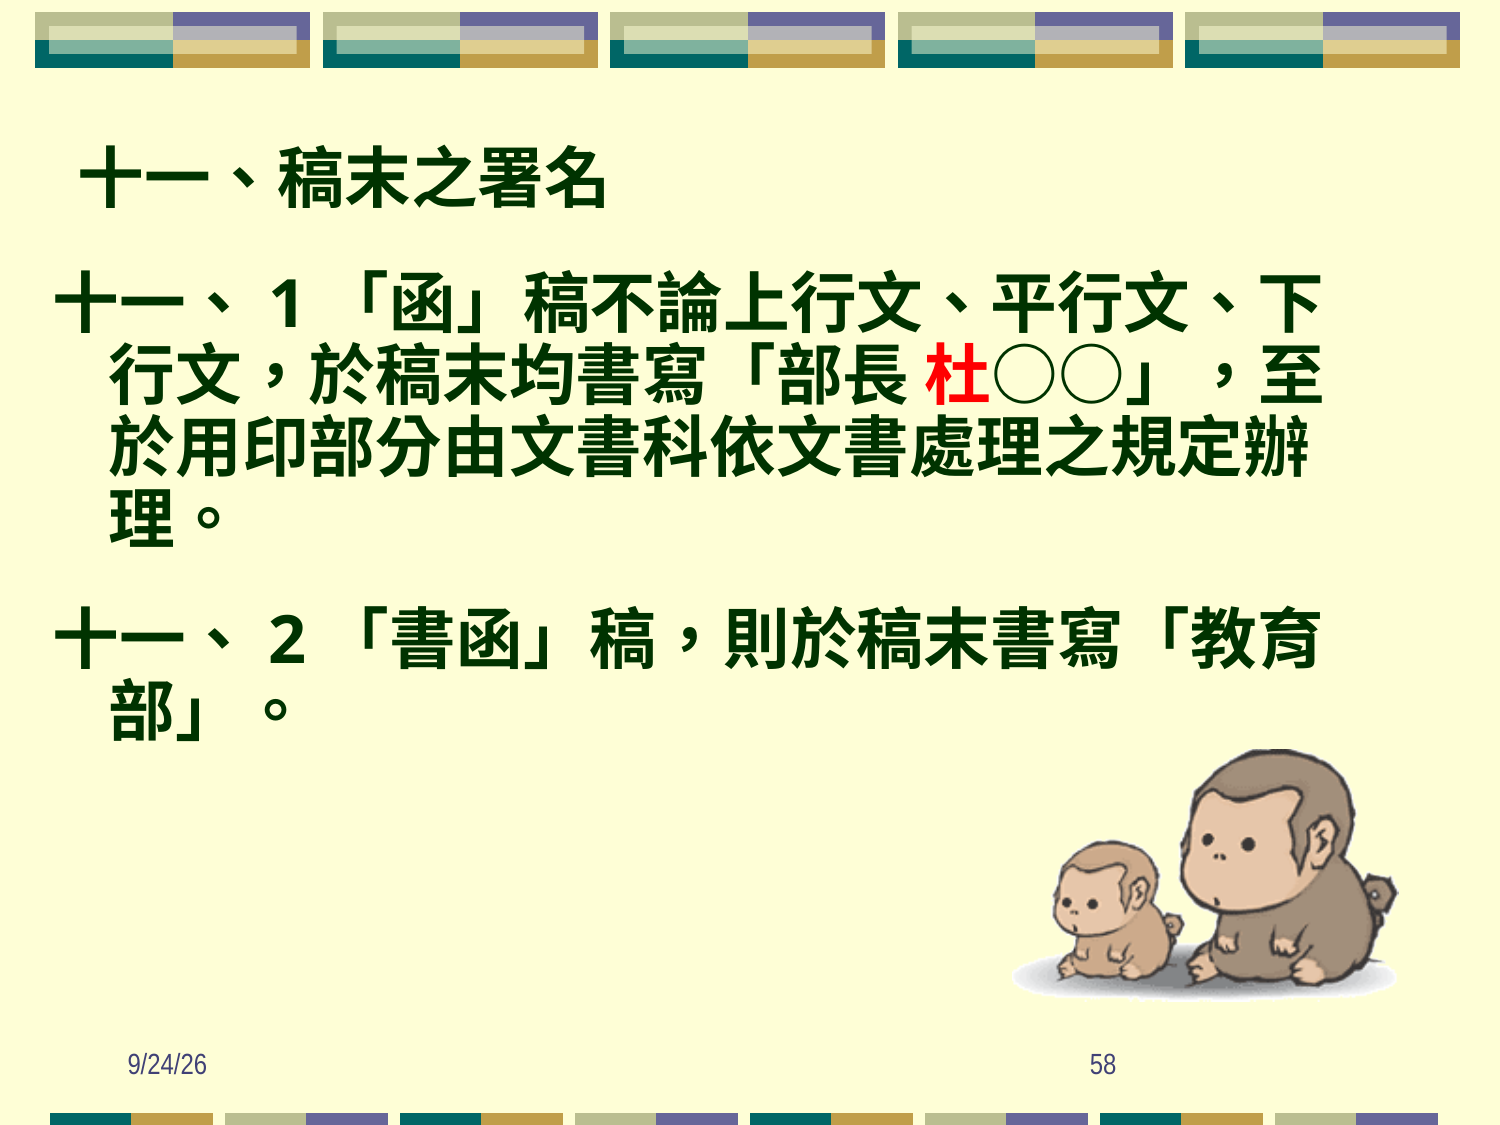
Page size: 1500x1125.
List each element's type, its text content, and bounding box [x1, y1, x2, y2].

text_box 十一、1「函」稿不論上行文、平行文、下行文，於稿末均書寫「部長 杜○○」，至於用印部分由文書科依文書處理之規定辦理。 十一、2「書函」稿，則於稿末書寫「教育部」。 [37, 262, 1350, 788]
text_box [112, 1012, 426, 1088]
text_box 十一、稿末之署名 [62, 137, 713, 237]
picture [1012, 750, 1399, 1002]
text_box [1012, 50, 1463, 150]
list [50, 99, 1263, 262]
text_box [1074, 1012, 1388, 1088]
